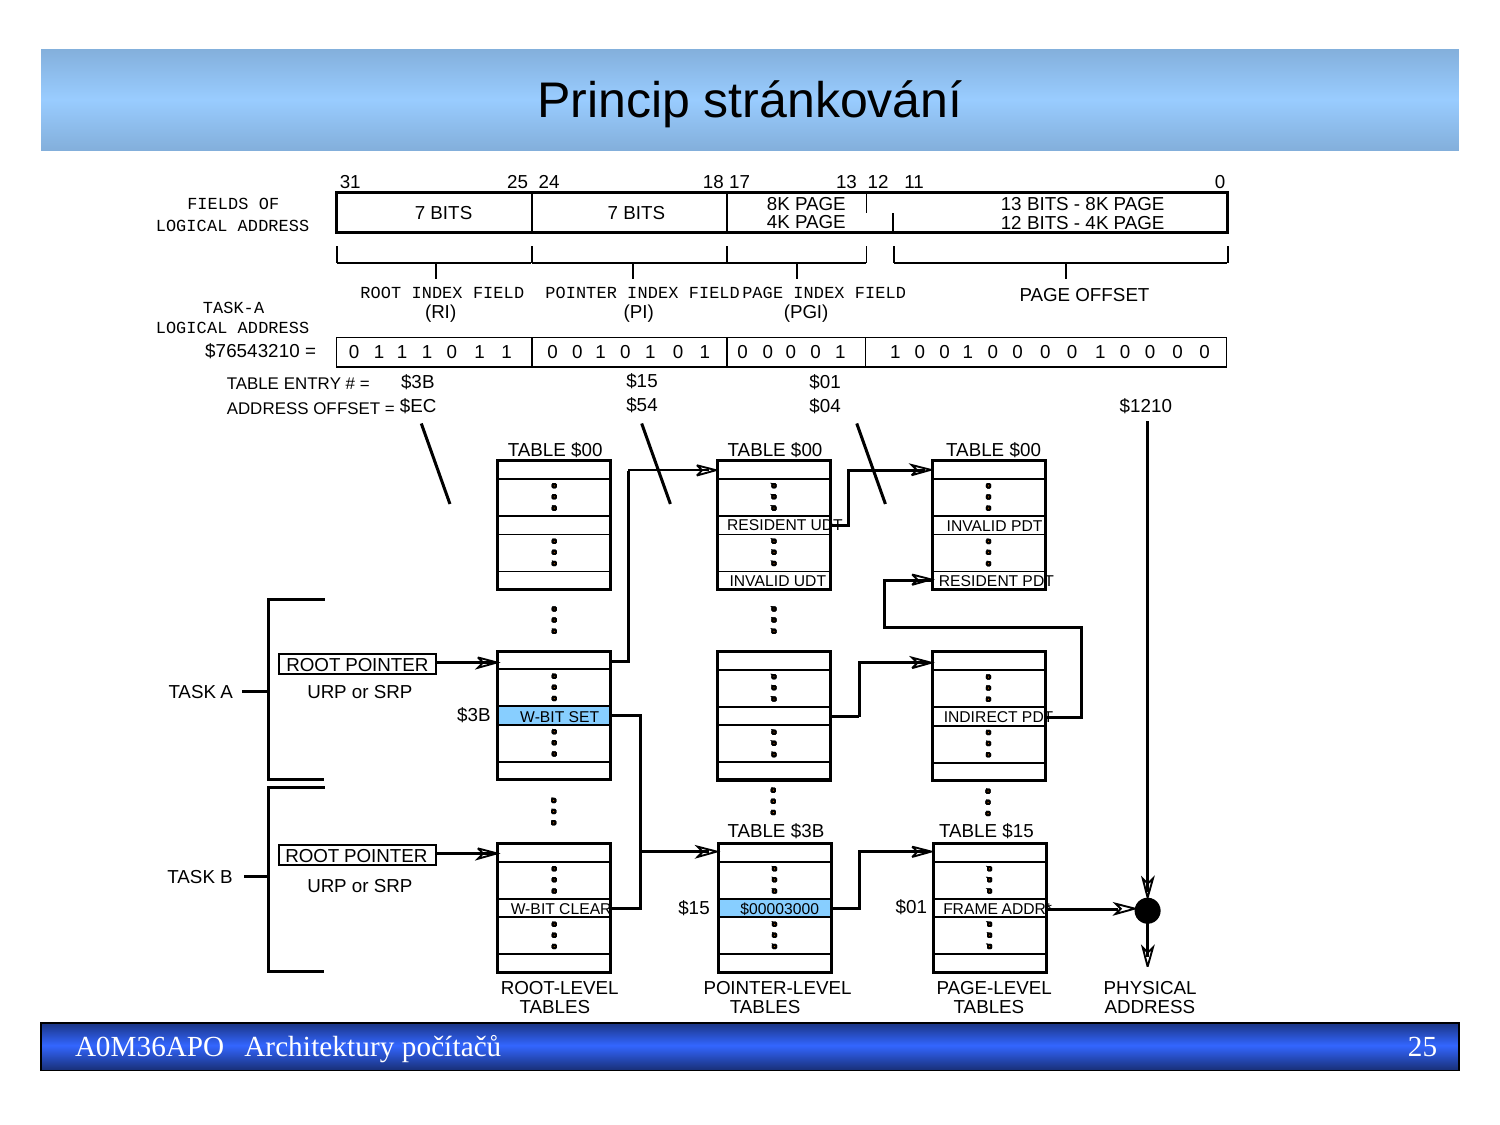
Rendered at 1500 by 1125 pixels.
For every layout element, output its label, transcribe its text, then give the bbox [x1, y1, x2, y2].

text_box [499, 707, 609, 724]
text_box [720, 900, 830, 916]
title Princip stránkování [41, 49, 1459, 151]
text_box [1134, 897, 1161, 924]
